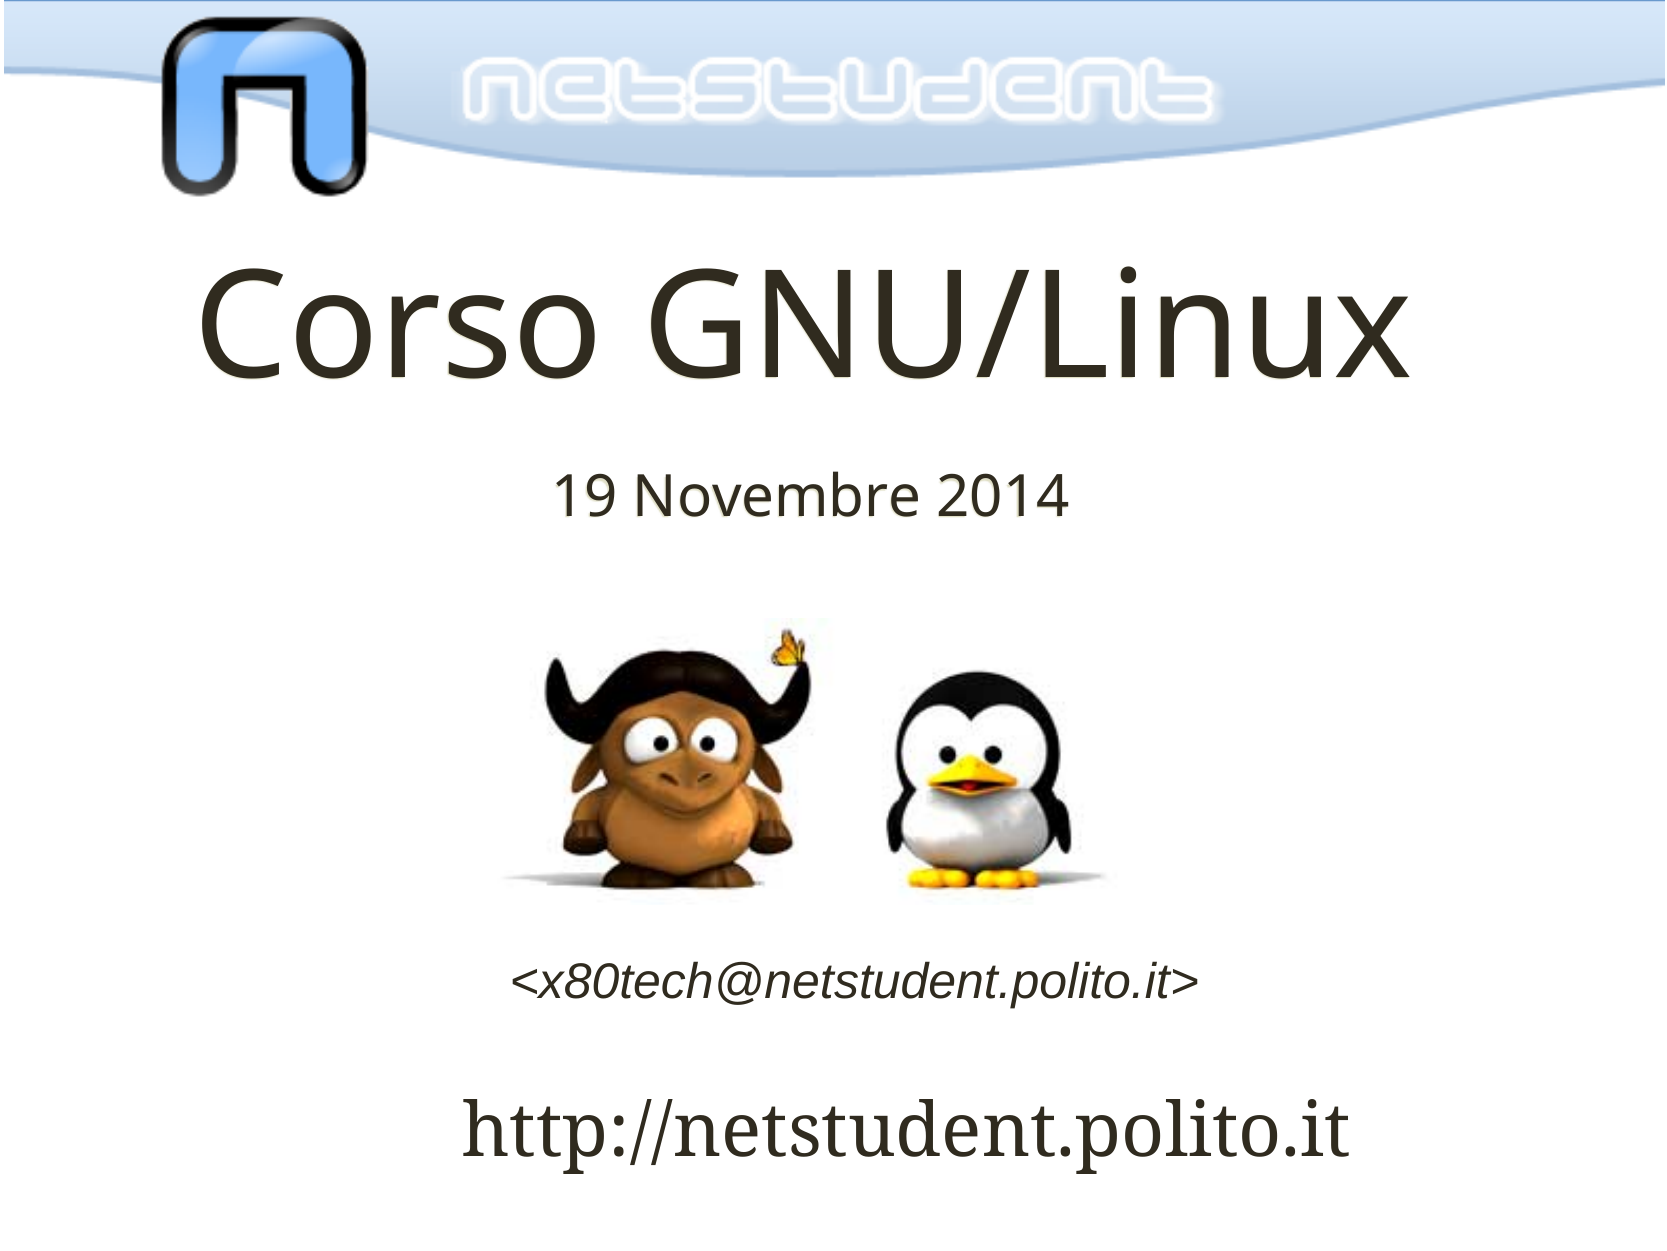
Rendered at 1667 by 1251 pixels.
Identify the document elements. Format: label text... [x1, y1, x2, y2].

text_box <x80tech@netstudent.polito.it> [494, 946, 1215, 1073]
title Corso GNU/Linux [132, 218, 1475, 416]
picture [0, 0, 1667, 1251]
text_box http://netstudent.polito.it [447, 1068, 1360, 1179]
list 19 Novembre 2014 [139, 447, 1482, 607]
